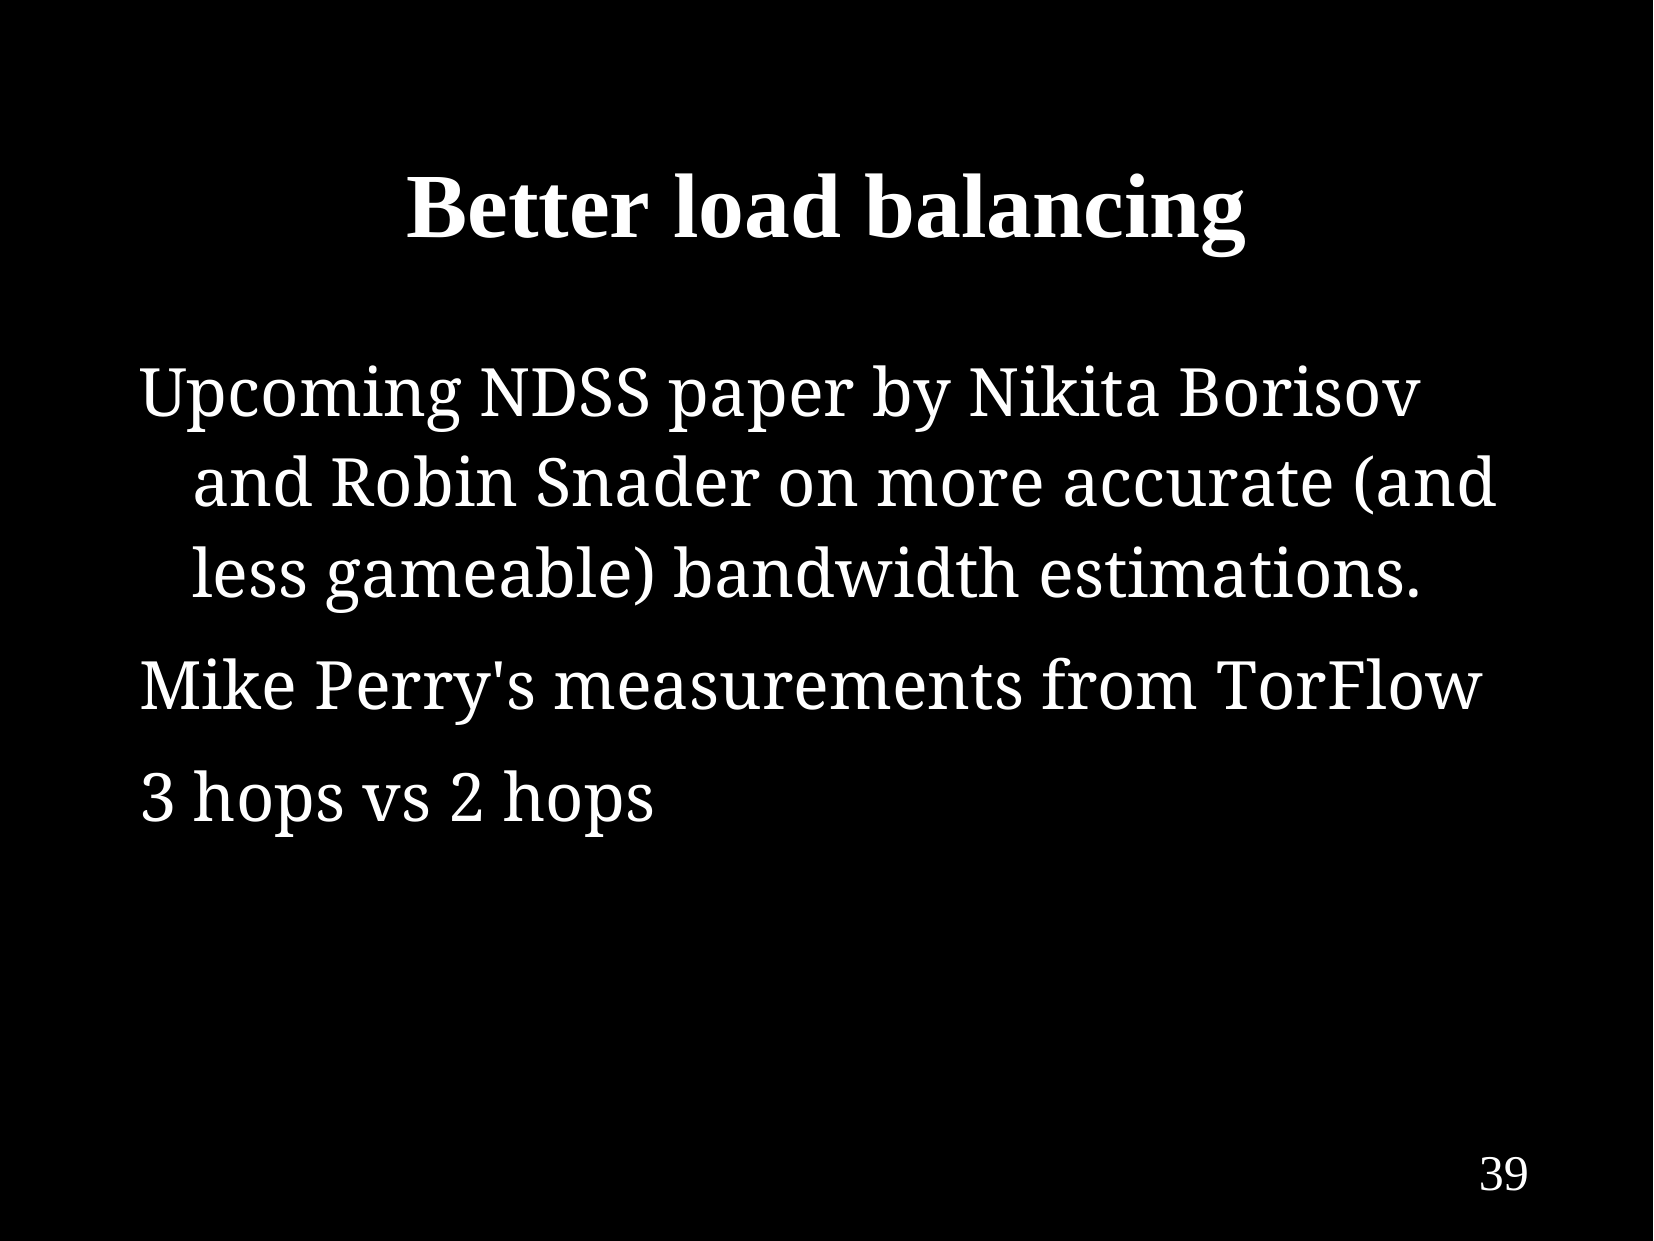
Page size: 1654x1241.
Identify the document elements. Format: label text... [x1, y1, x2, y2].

title Better load balancing [121, 102, 1534, 311]
list Upcoming NDSS paper by Nikita Borisov and Robin Snader on more accurate (and less gameable) bandwidth estimations. Mike Perry's measurements from TorFlow 3 hops vs 2 hops [121, 344, 1534, 1127]
